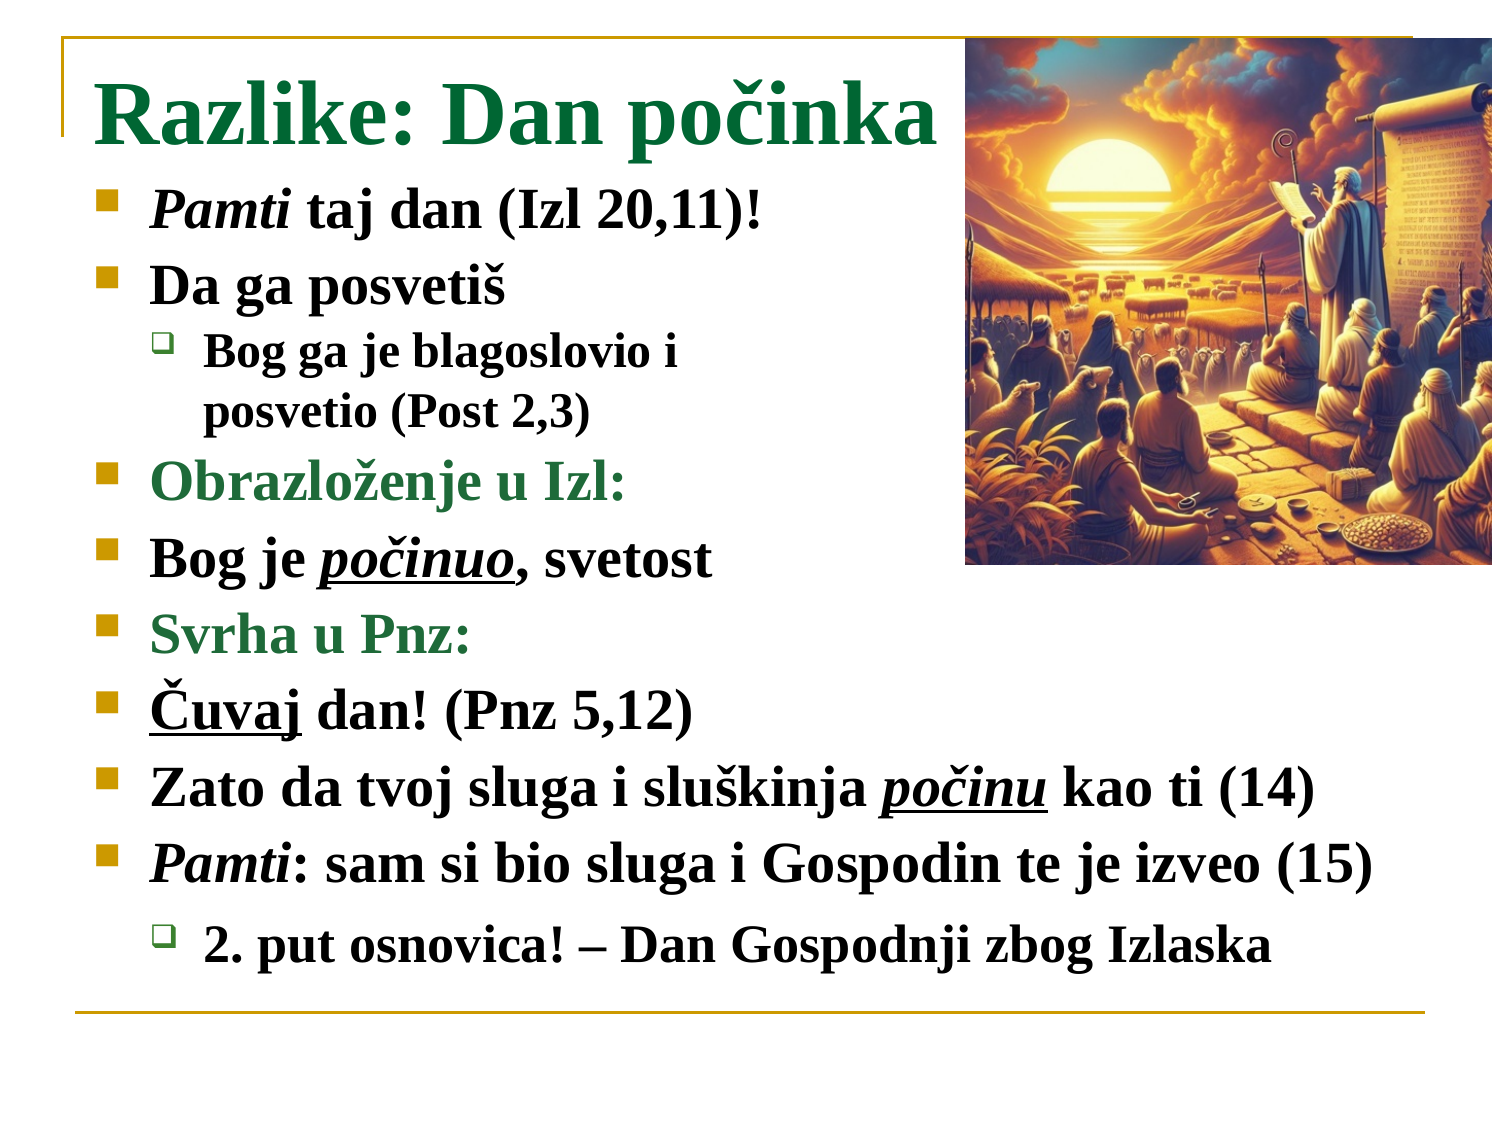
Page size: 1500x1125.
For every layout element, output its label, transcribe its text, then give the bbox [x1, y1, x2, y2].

list Pamti taj dan (Izl 20,11)! Da ga posvetiš Bog ga je blagoslovio i posvetio (Post 2,3) Obrazloženje u Izl: Bog je počinuo, svetost Svrha u Pnz: Čuvaj dan! (Pnz 5,12) Zato da tvoj sluga i sluškinja počinu kao ti (14) Pamti: sam si bio sluga i Gospodin te je izveo (15) 2. put osnovica! – Dan Gospodnji zbog Izlaska [78, 170, 1478, 1004]
title Razlike: Dan počinka [78, 45, 965, 170]
picture [965, 38, 1492, 565]
